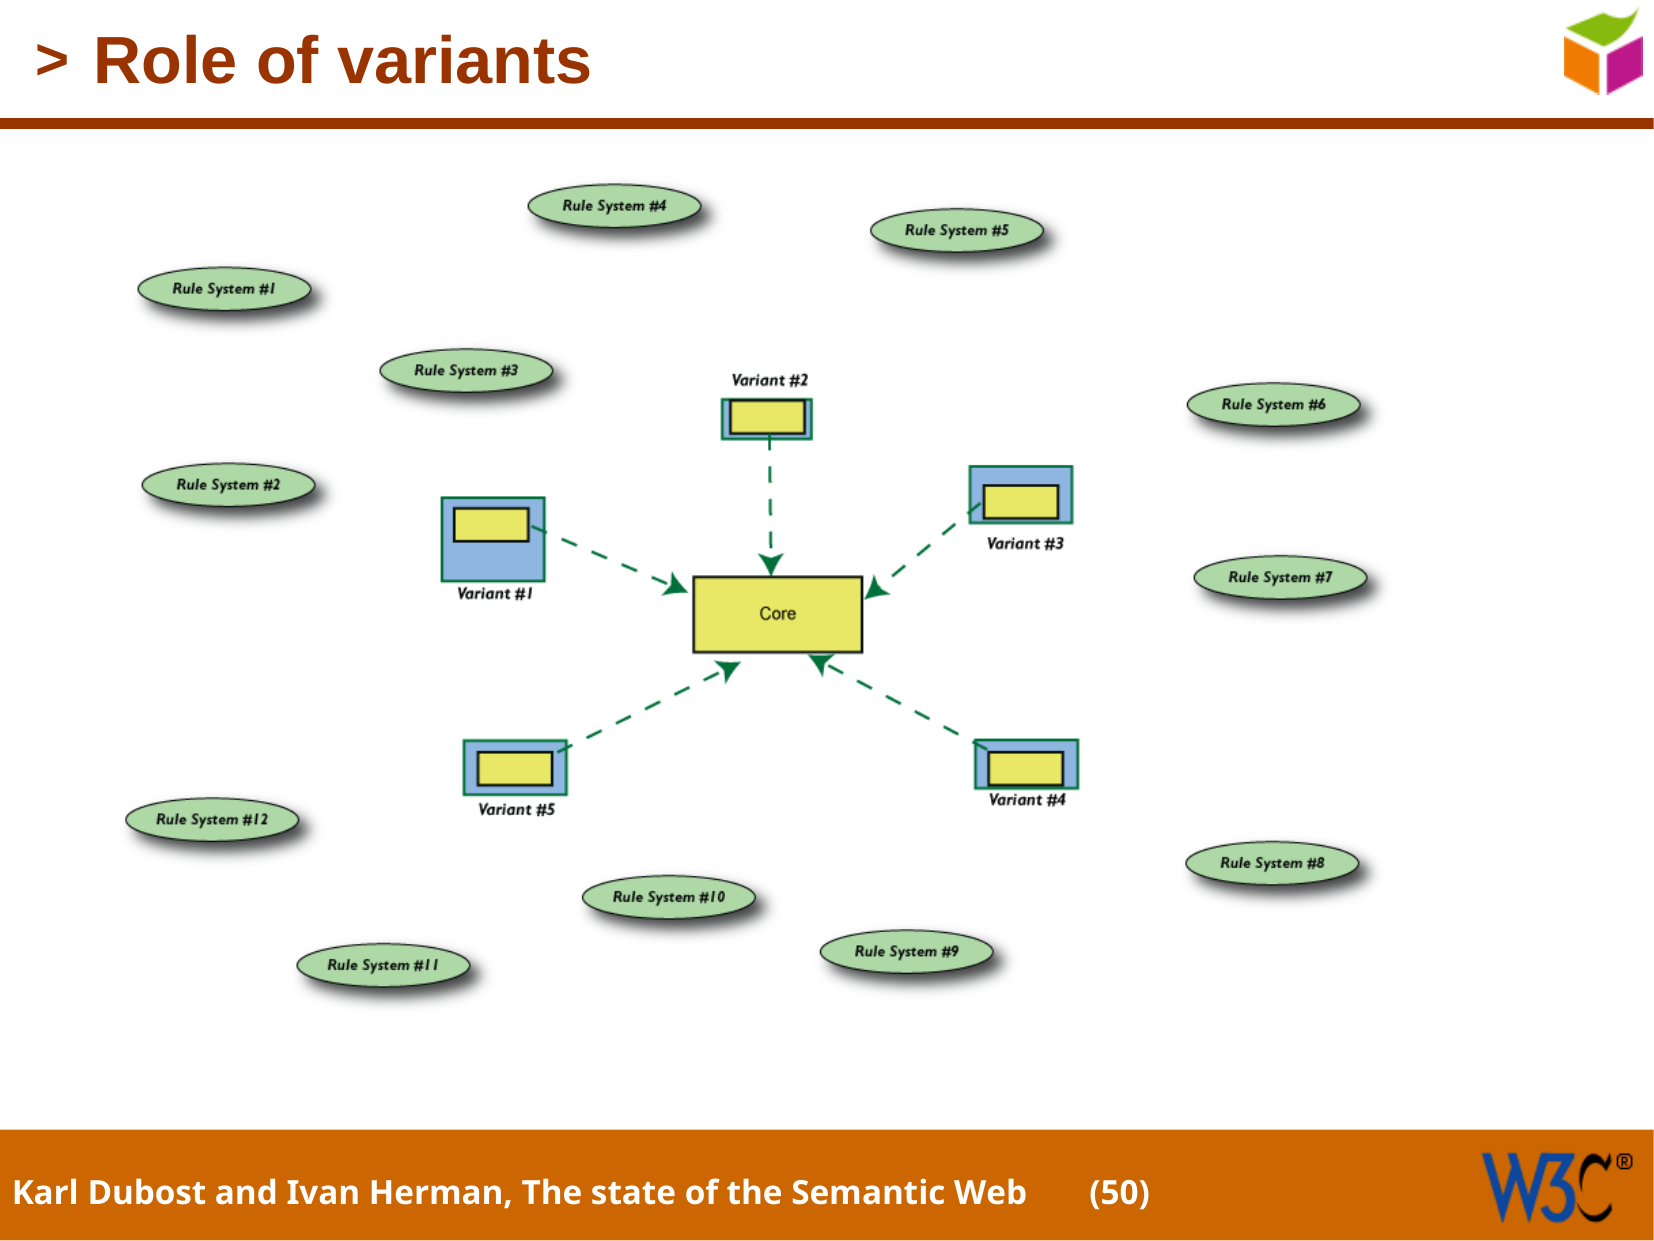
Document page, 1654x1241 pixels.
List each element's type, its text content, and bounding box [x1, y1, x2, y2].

picture [1477, 1149, 1639, 1228]
picture [1564, 5, 1643, 95]
picture [63, 155, 1626, 1094]
title Role of variants [93, 0, 1493, 119]
